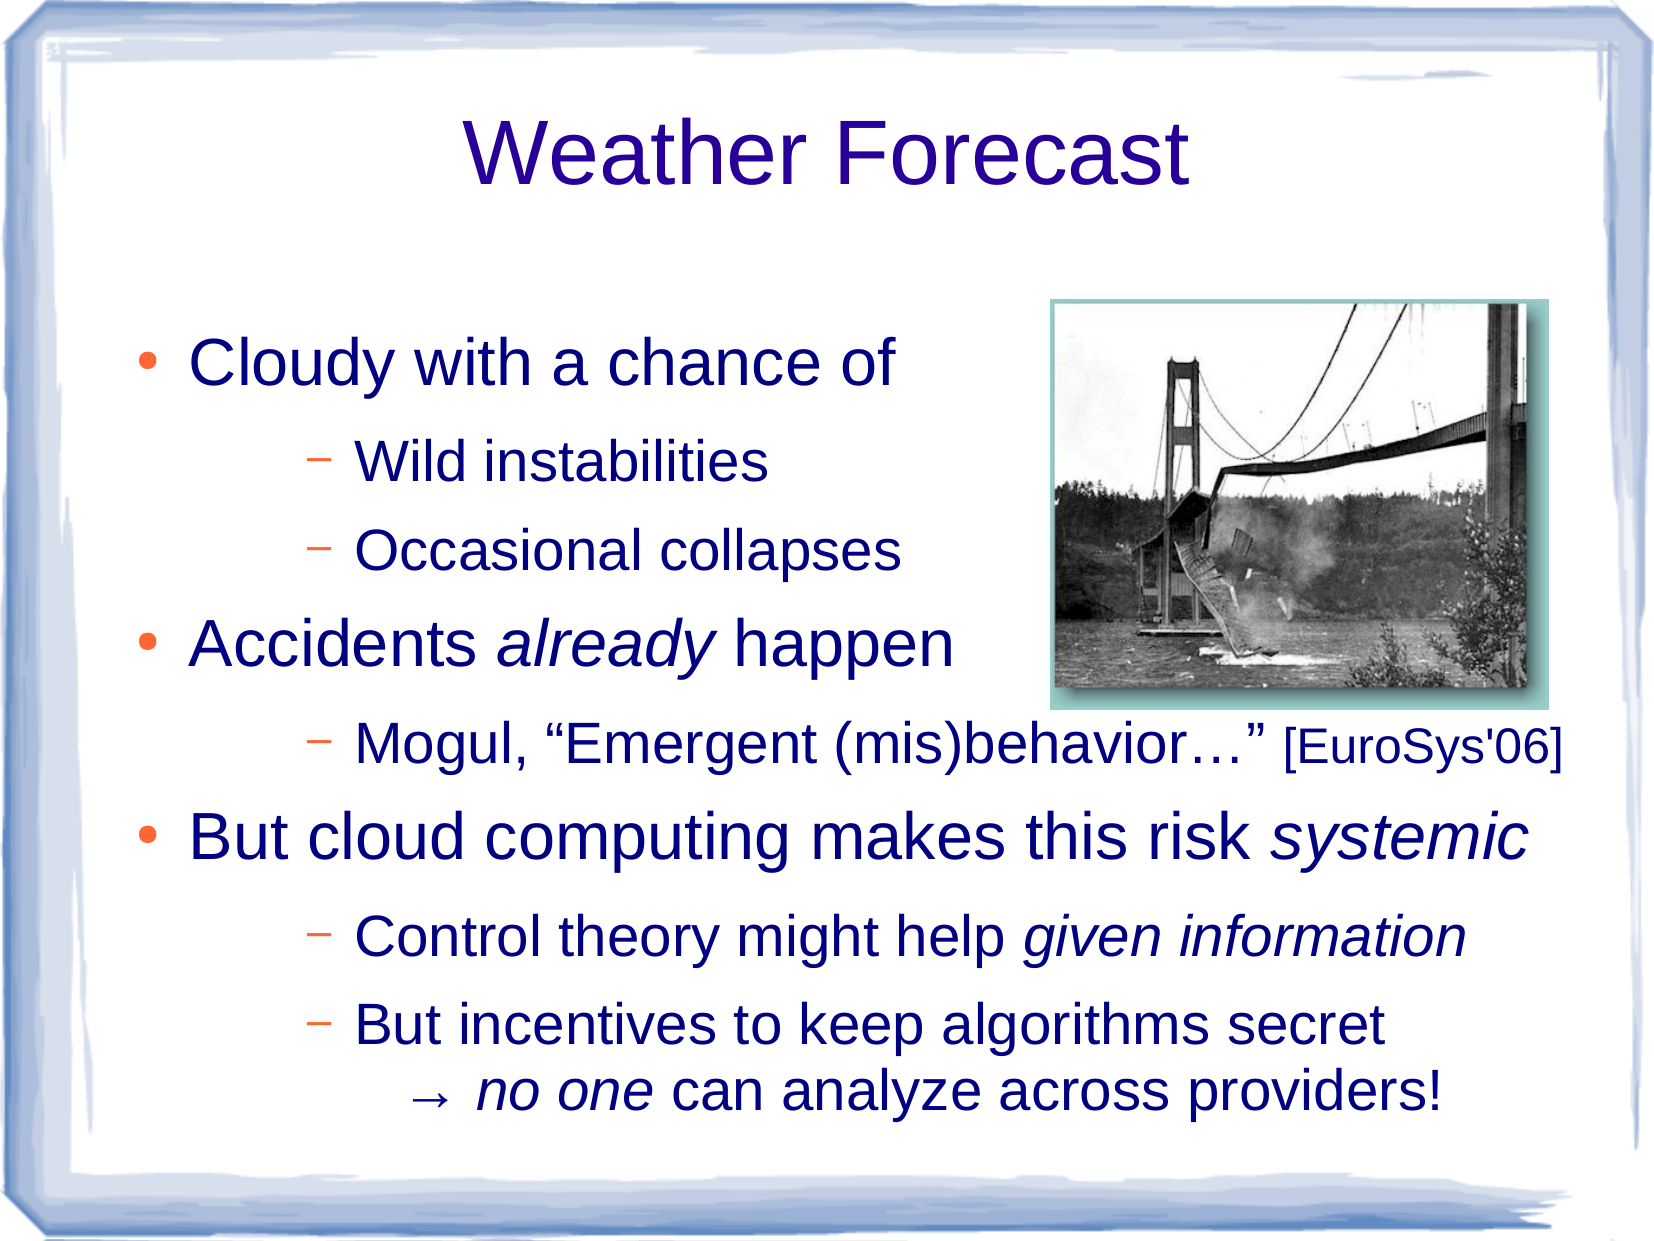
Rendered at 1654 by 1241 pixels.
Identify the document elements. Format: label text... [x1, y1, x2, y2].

title Weather Forecast [82, 49, 1571, 257]
list Cloudy with a chance of Wild instabilities Occasional collapses Accidents already happen Mogul, “Emergent (mis)behavior…” [EuroSys'06] But cloud computing makes this risk systemic Control theory might help given information But incentives to keep algorithms secret → no one can analyze across providers! [118, 324, 1571, 1122]
picture [0, 0, 1654, 1241]
